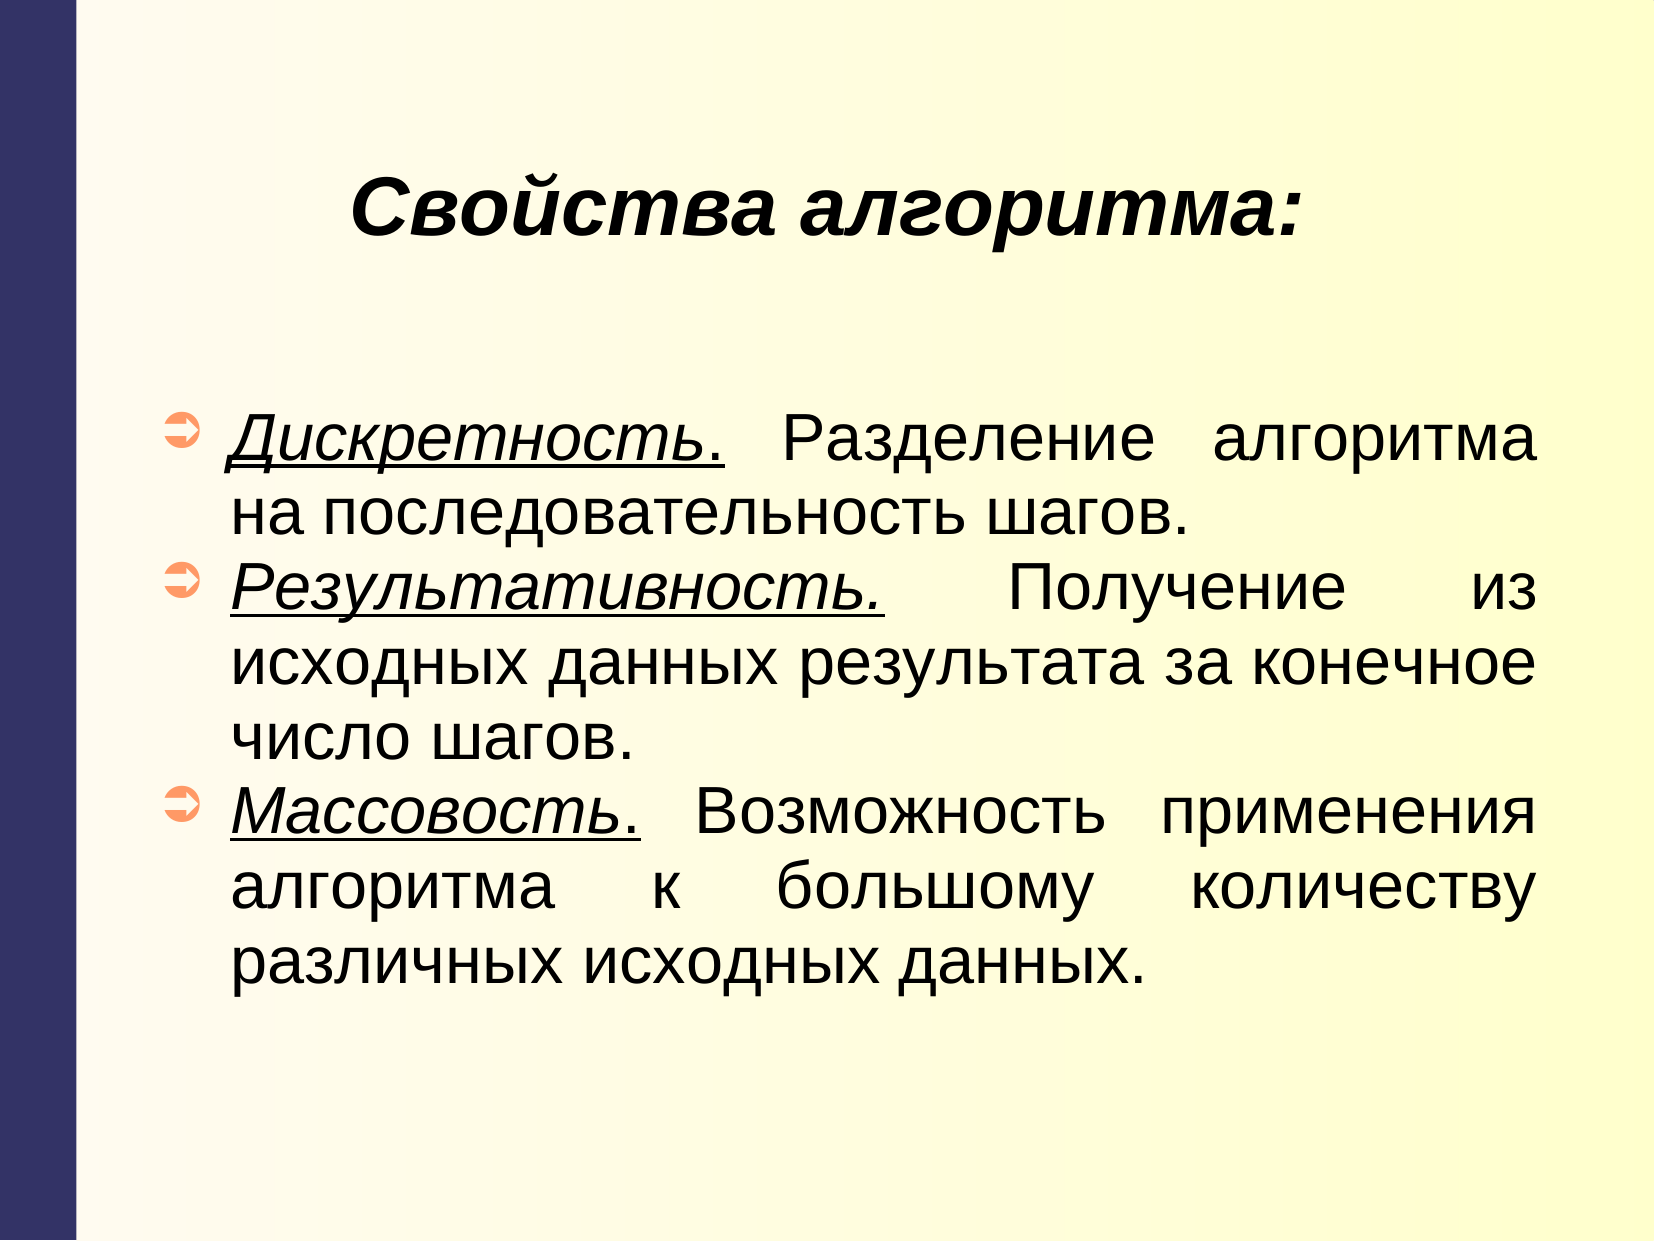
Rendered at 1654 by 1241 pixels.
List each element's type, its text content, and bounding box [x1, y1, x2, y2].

list Дискретность. Разделение алгоритма на последовательность шагов. Результативность. Получение из исходных данных результата за конечное число шагов. Массовость. Возможность применения алгоритма к большому количеству различных исходных данных. [147, 399, 1539, 1182]
title Свойства алгоритма: [121, 102, 1534, 310]
